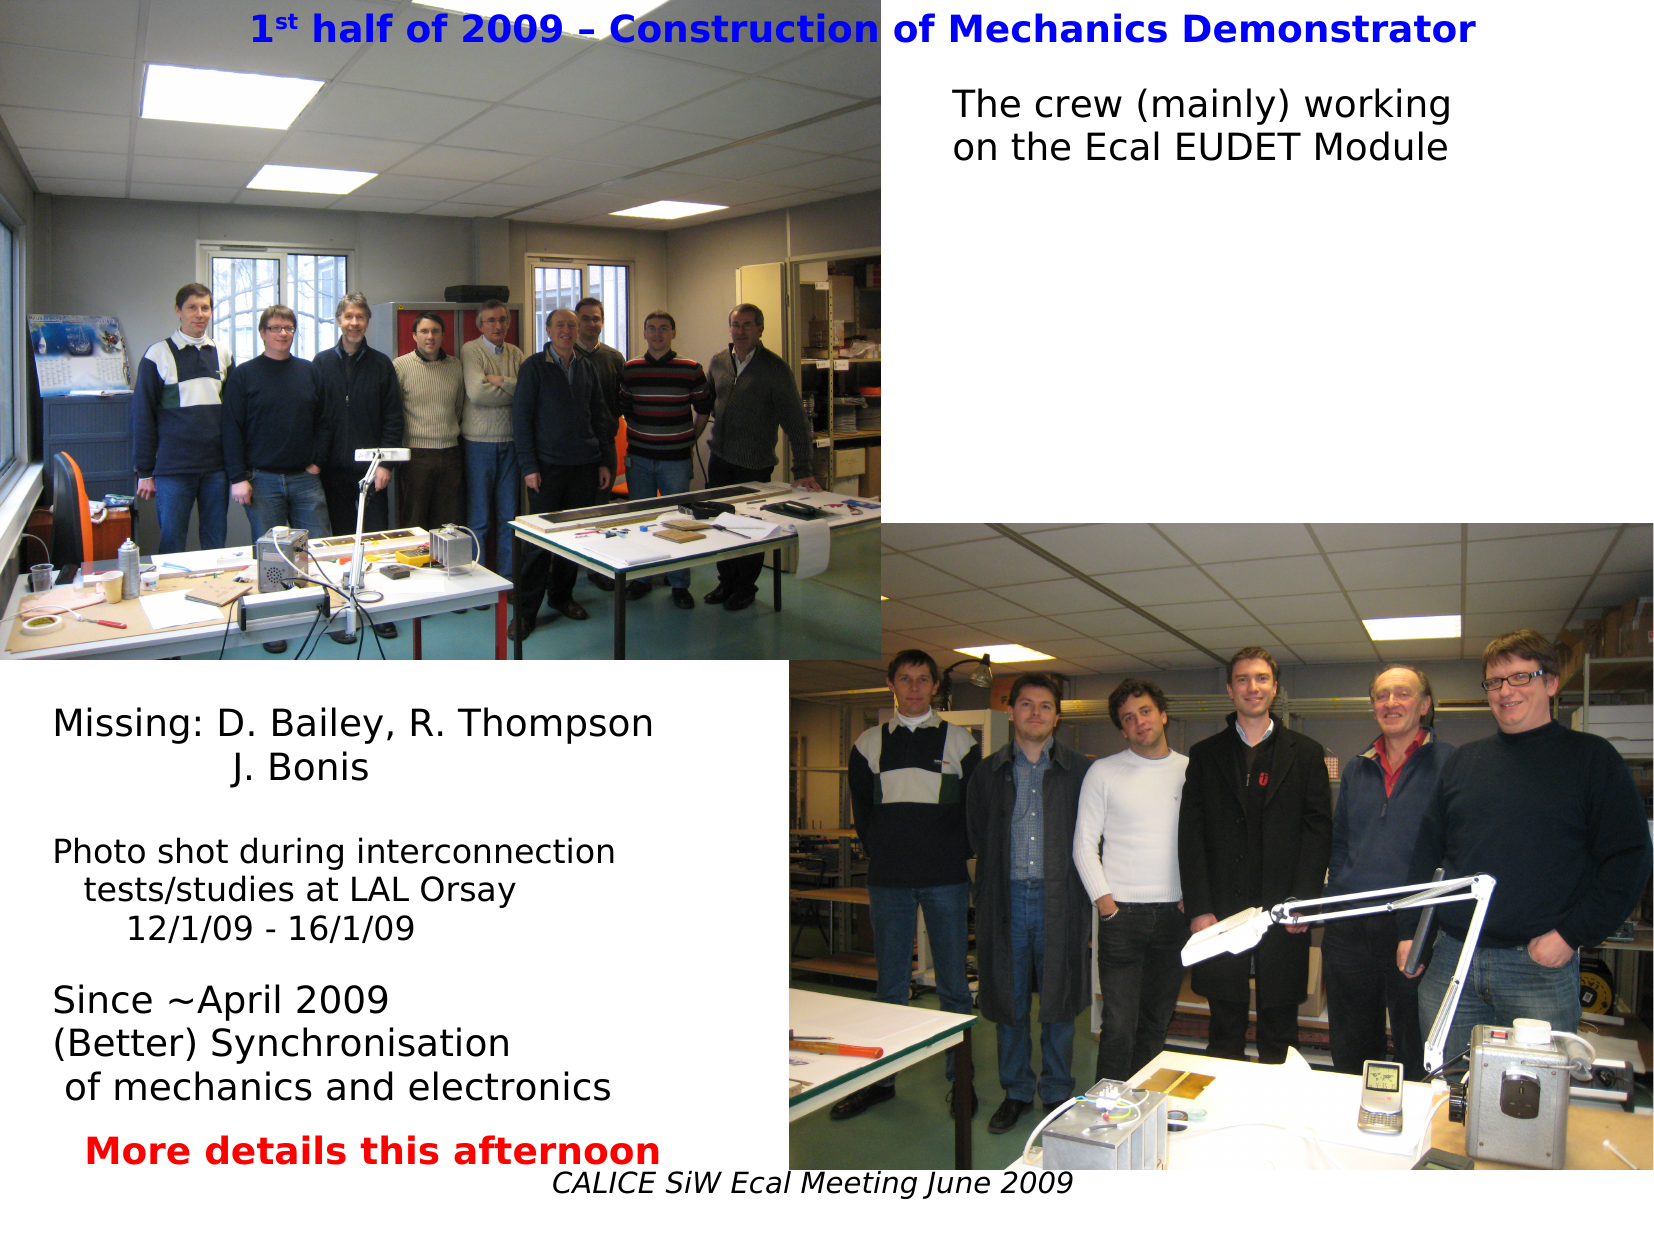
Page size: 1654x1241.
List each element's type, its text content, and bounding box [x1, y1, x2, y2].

picture [0, 0, 1654, 1171]
text_box More details this afternoon [69, 1122, 664, 1182]
text_box 1st half of 2009 – Construction of Mechanics Demonstrator [234, 0, 1465, 60]
text_box Since ~April 2009 (Better) Synchronisation of mechanics and electronics [37, 971, 616, 1117]
text_box Photo shot during interconnection tests/studies at LAL Orsay 12/1/09 - 16/1/09 [37, 825, 623, 956]
text_box The crew (mainly) working on the Ecal EUDET Module [937, 75, 1469, 177]
text_box Missing: D. Bailey, R. Thompson J. Bonis [37, 694, 657, 797]
